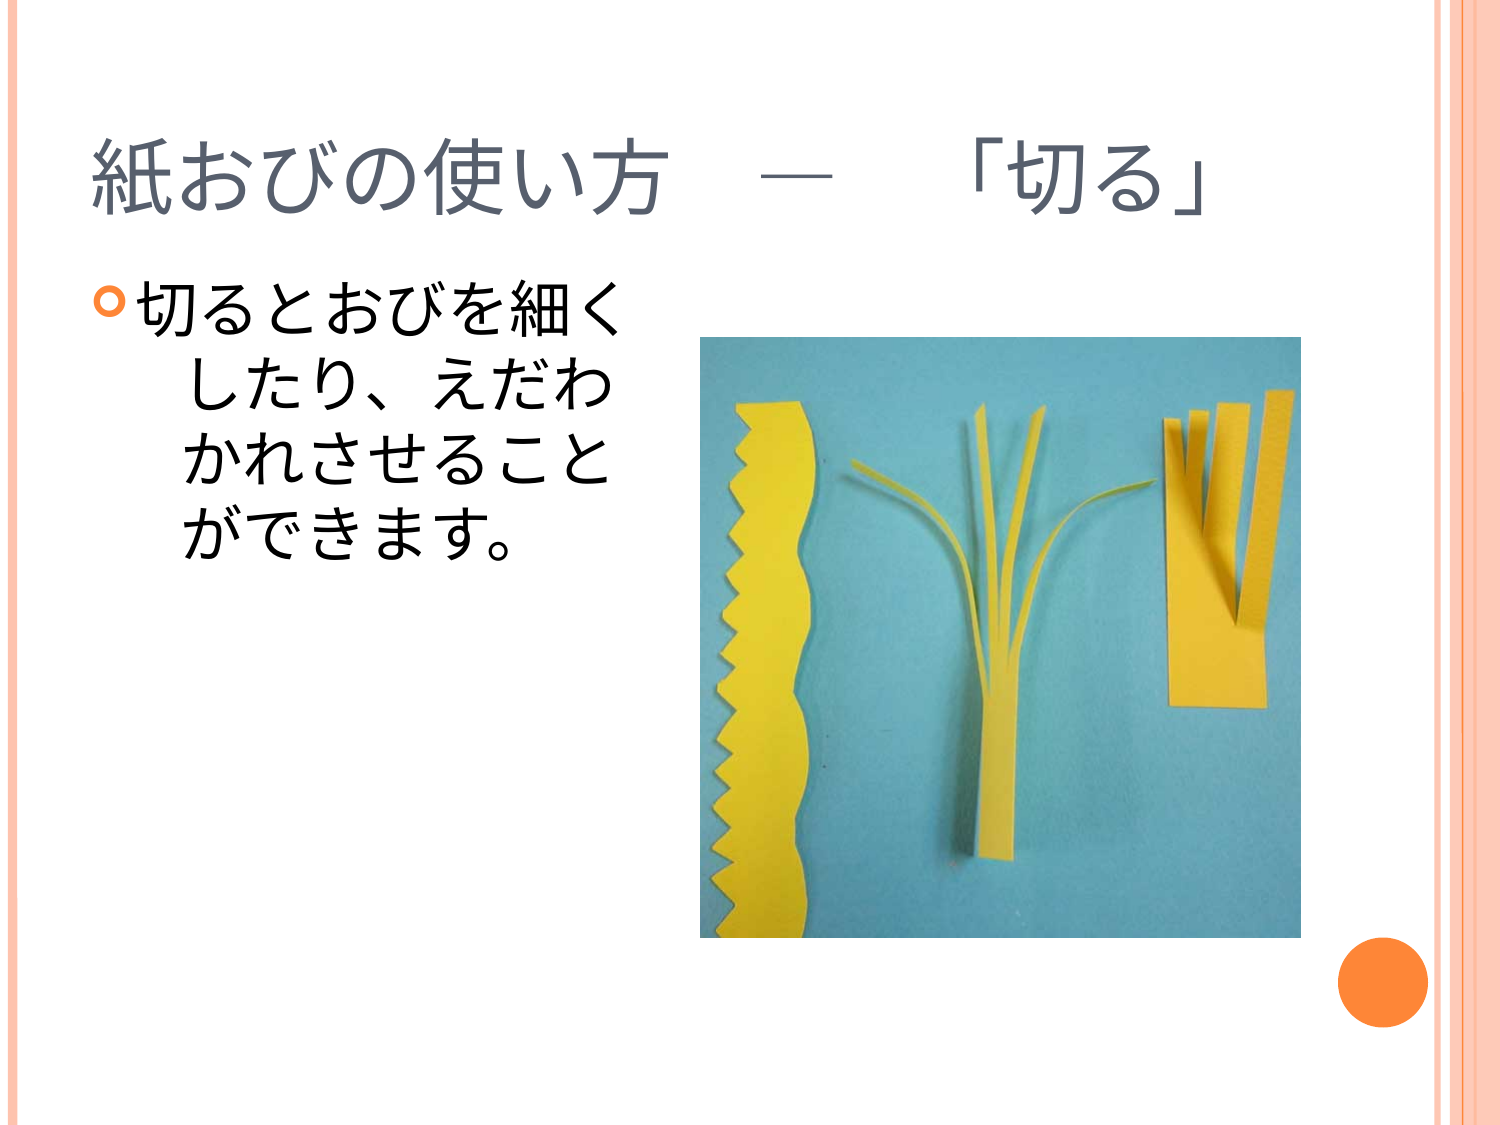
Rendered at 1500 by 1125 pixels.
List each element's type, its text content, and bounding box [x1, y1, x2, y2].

picture [700, 337, 1301, 938]
list 切るとおびを細くしたり、えだわかれさせることができます。 [75, 262, 676, 1013]
title 紙おびの使い方 ― 「切る」 [75, 45, 1300, 233]
